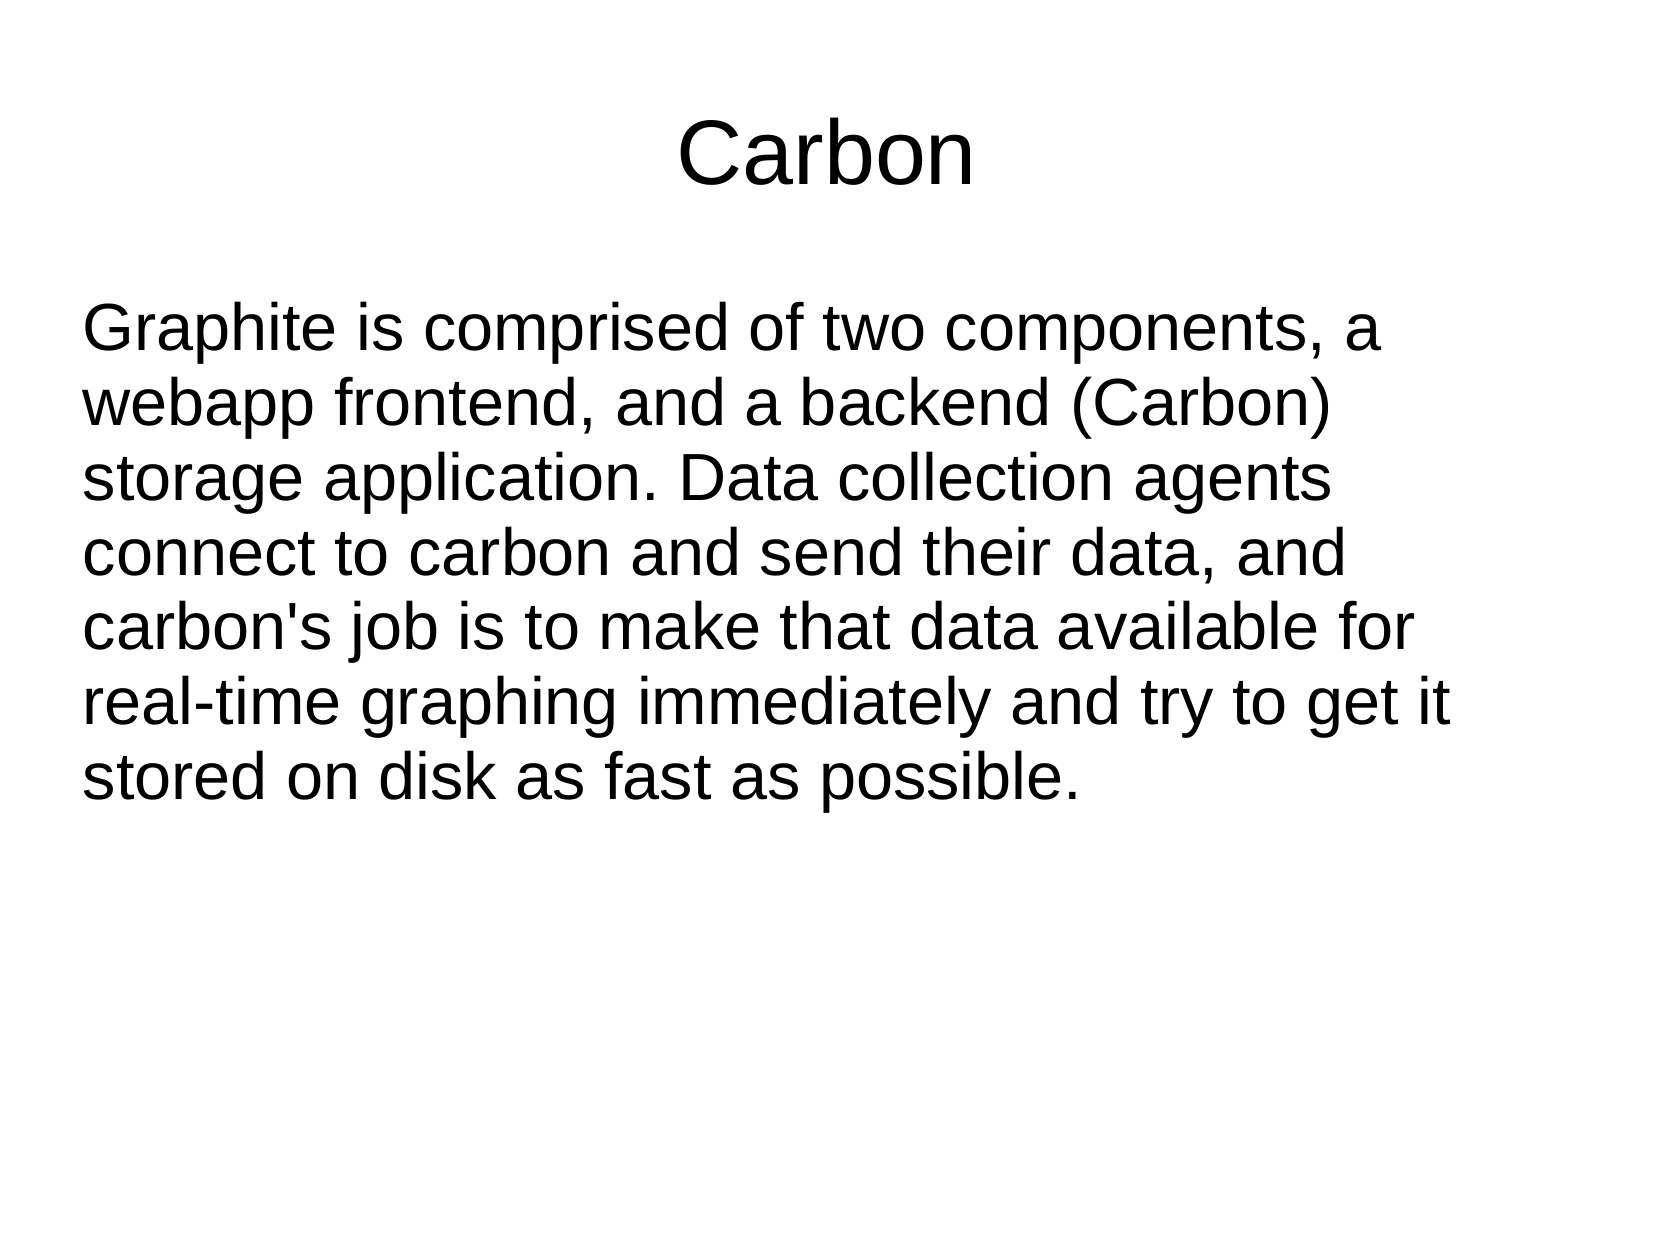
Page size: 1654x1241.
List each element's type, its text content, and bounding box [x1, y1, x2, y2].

title Carbon [82, 49, 1571, 257]
list Graphite is comprised of two components, a webapp frontend, and a backend (Carbon) storage application. Data collection agents connect to carbon and send their data, and carbon's job is to make that data available for real-time graphing immediately and try to get it stored on disk as fast as possible. [82, 290, 1538, 1010]
